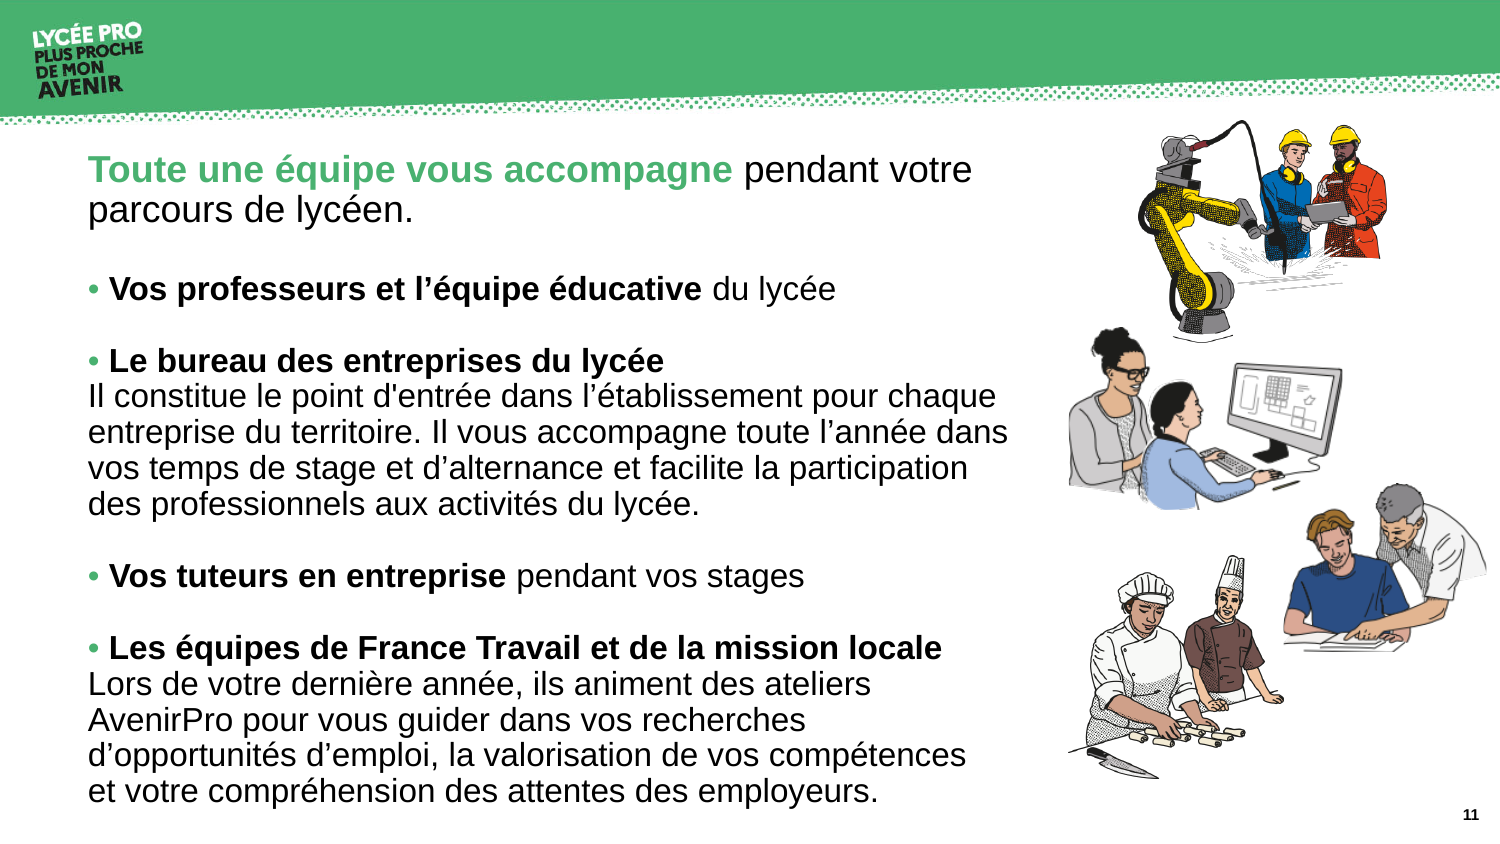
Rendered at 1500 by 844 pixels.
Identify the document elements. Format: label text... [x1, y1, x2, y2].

picture [0, 0, 1500, 779]
slide_number <numéro> [1257, 784, 1480, 844]
text_box Toute une équipe vous accompagne pendant votre parcours de lycéen. • Vos professeurs et l’équipe éducative du lycée • Le bureau des entreprises du lycée Il constitue le point d'entrée dans l’établissement pour chaque entreprise du territoire. Il vous accompagne toute l’année dans vos temps de stage et d’alternance et facilite la participation des professionnels aux activités du lycée. • Vos tuteurs en entreprise pendant vos stages • Les équipes de France Travail et de la mission locale Lors de votre dernière année, ils animent des ateliers AvenirPro pour vous guider dans vos recherches d’opportunités d’emploi, la valorisation de vos compétences et votre compréhension des attentes des employeurs. [87, 150, 1025, 744]
